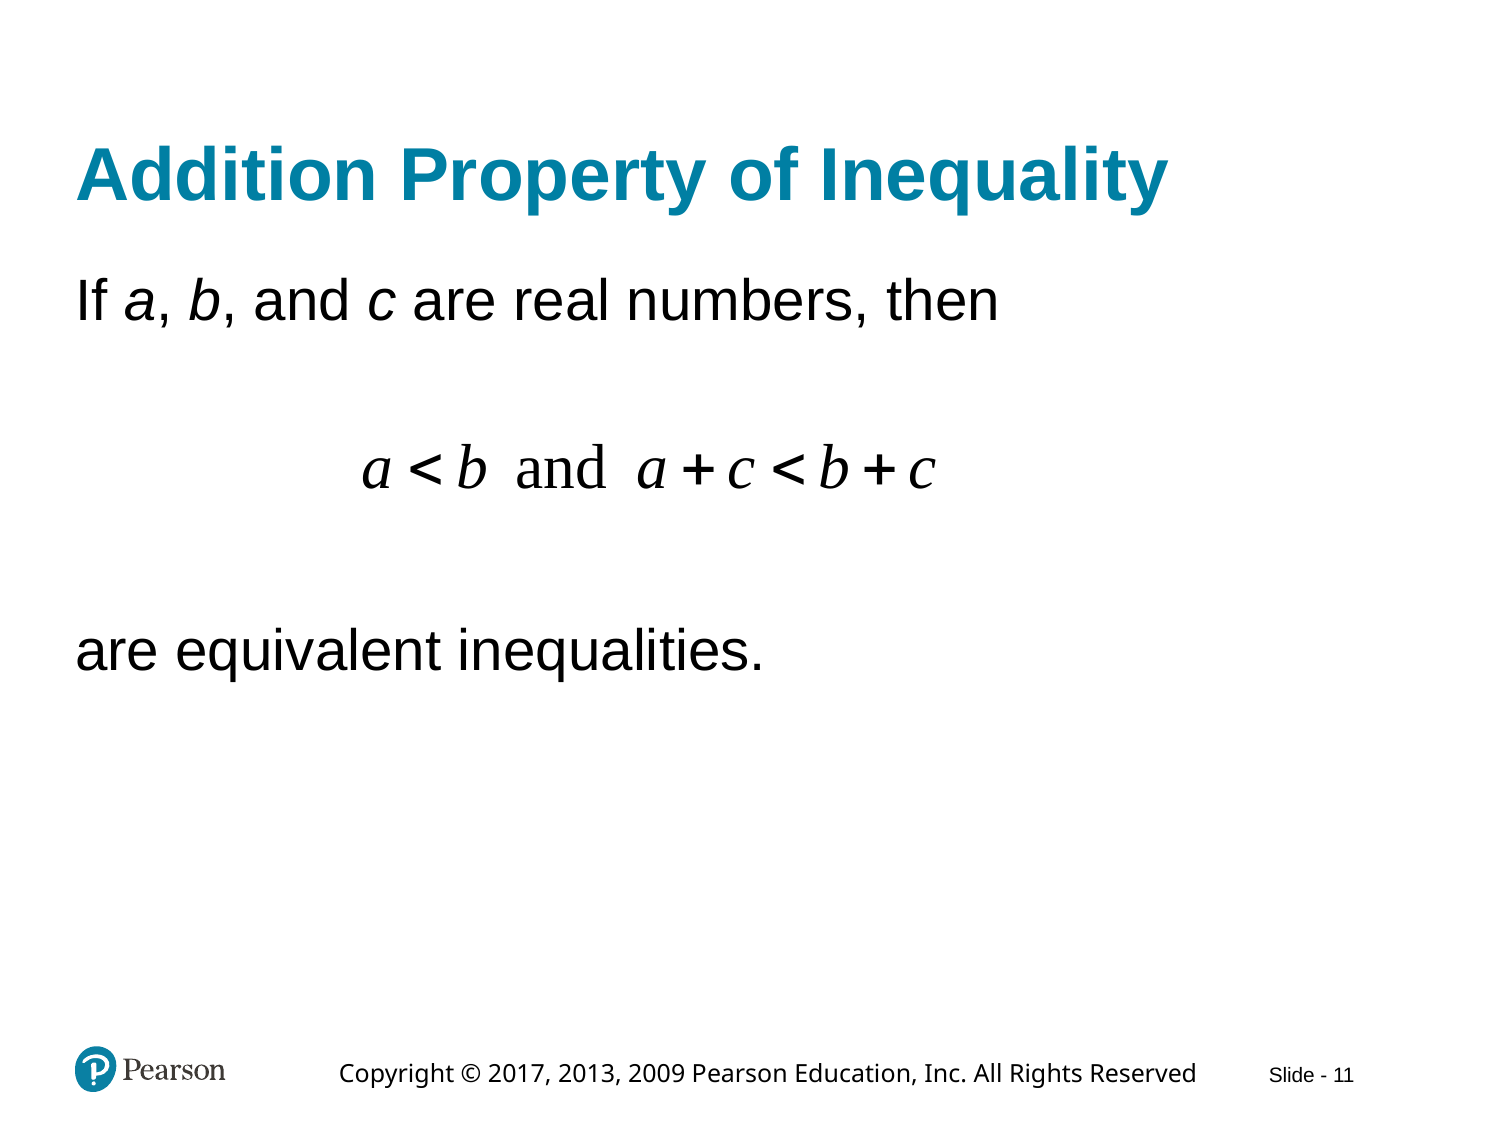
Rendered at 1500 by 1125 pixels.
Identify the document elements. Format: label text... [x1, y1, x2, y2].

chart [357, 434, 941, 511]
list are equivalent inequalities. [75, 612, 1425, 688]
title Addition Property of Inequality [75, 35, 1425, 216]
list If a, b, and c are real numbers, then [75, 262, 1425, 338]
